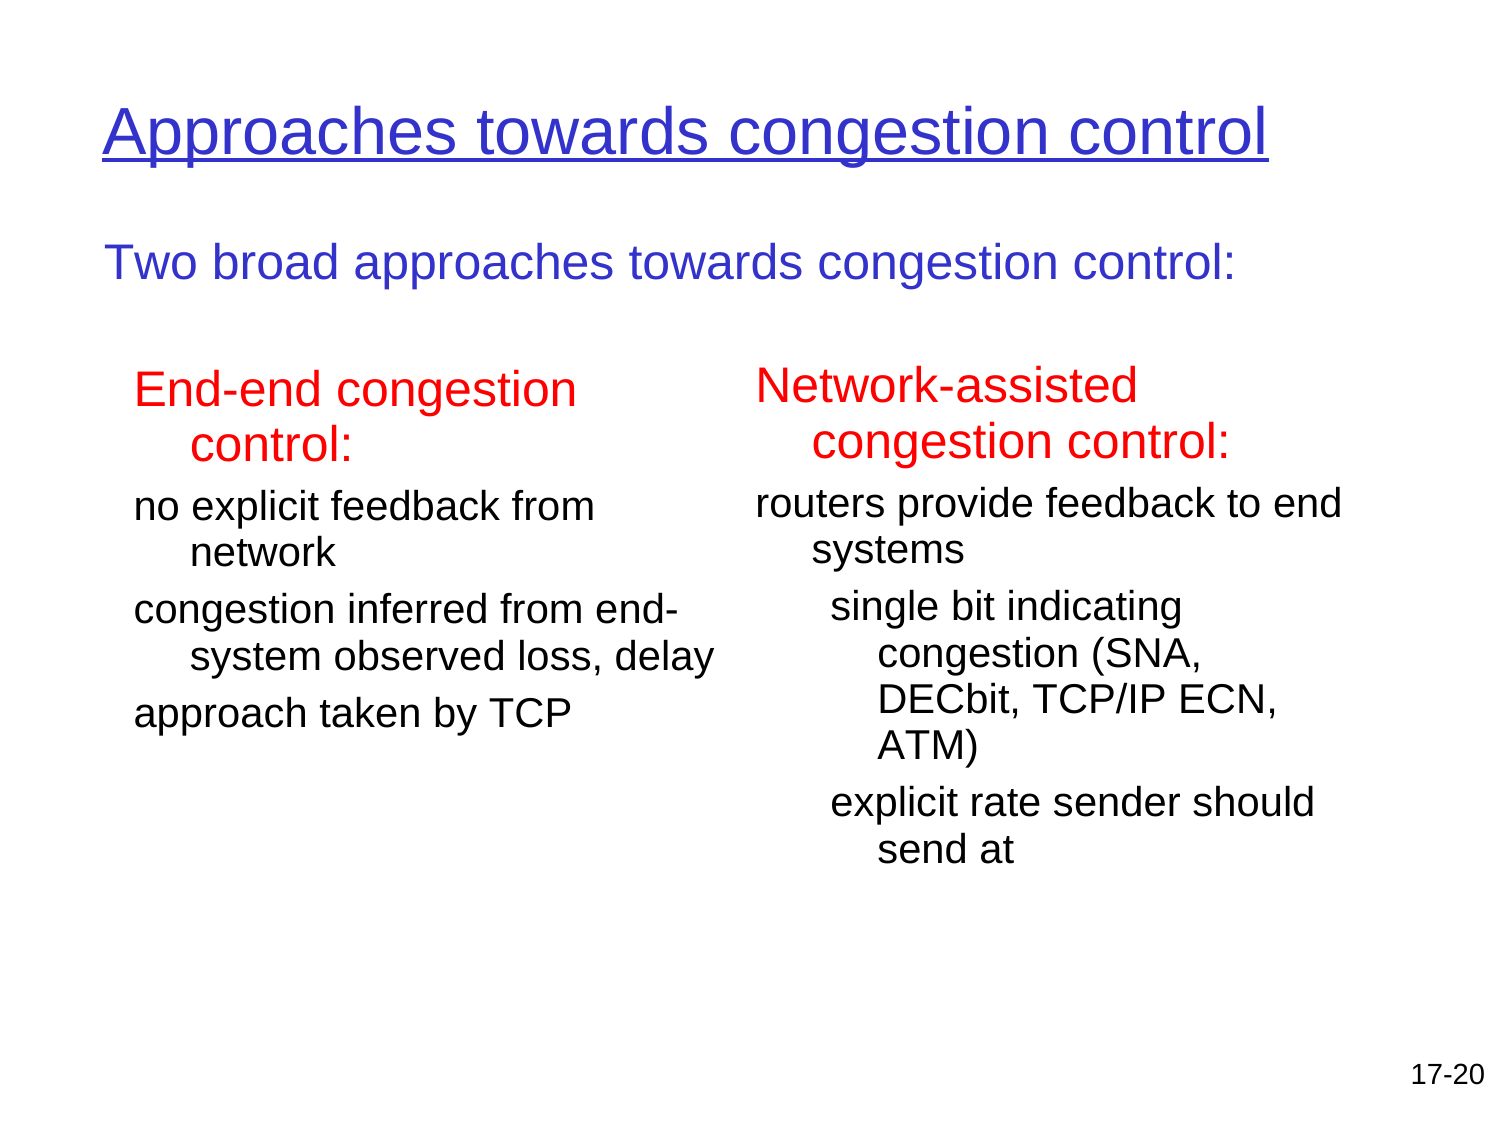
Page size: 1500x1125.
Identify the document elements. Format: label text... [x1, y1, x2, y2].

title Approaches towards congestion control [87, 37, 1363, 225]
list Network-assisted congestion control: routers provide feedback to end systems single bit indicating congestion (SNA, DECbit, TCP/IP ECN, ATM) explicit rate sender should send at [740, 350, 1366, 991]
text_box Two broad approaches towards congestion control: [89, 226, 1316, 318]
list End-end congestion control: no explicit feedback from network congestion inferred from end-system observed loss, delay approach taken by TCP [118, 353, 740, 979]
